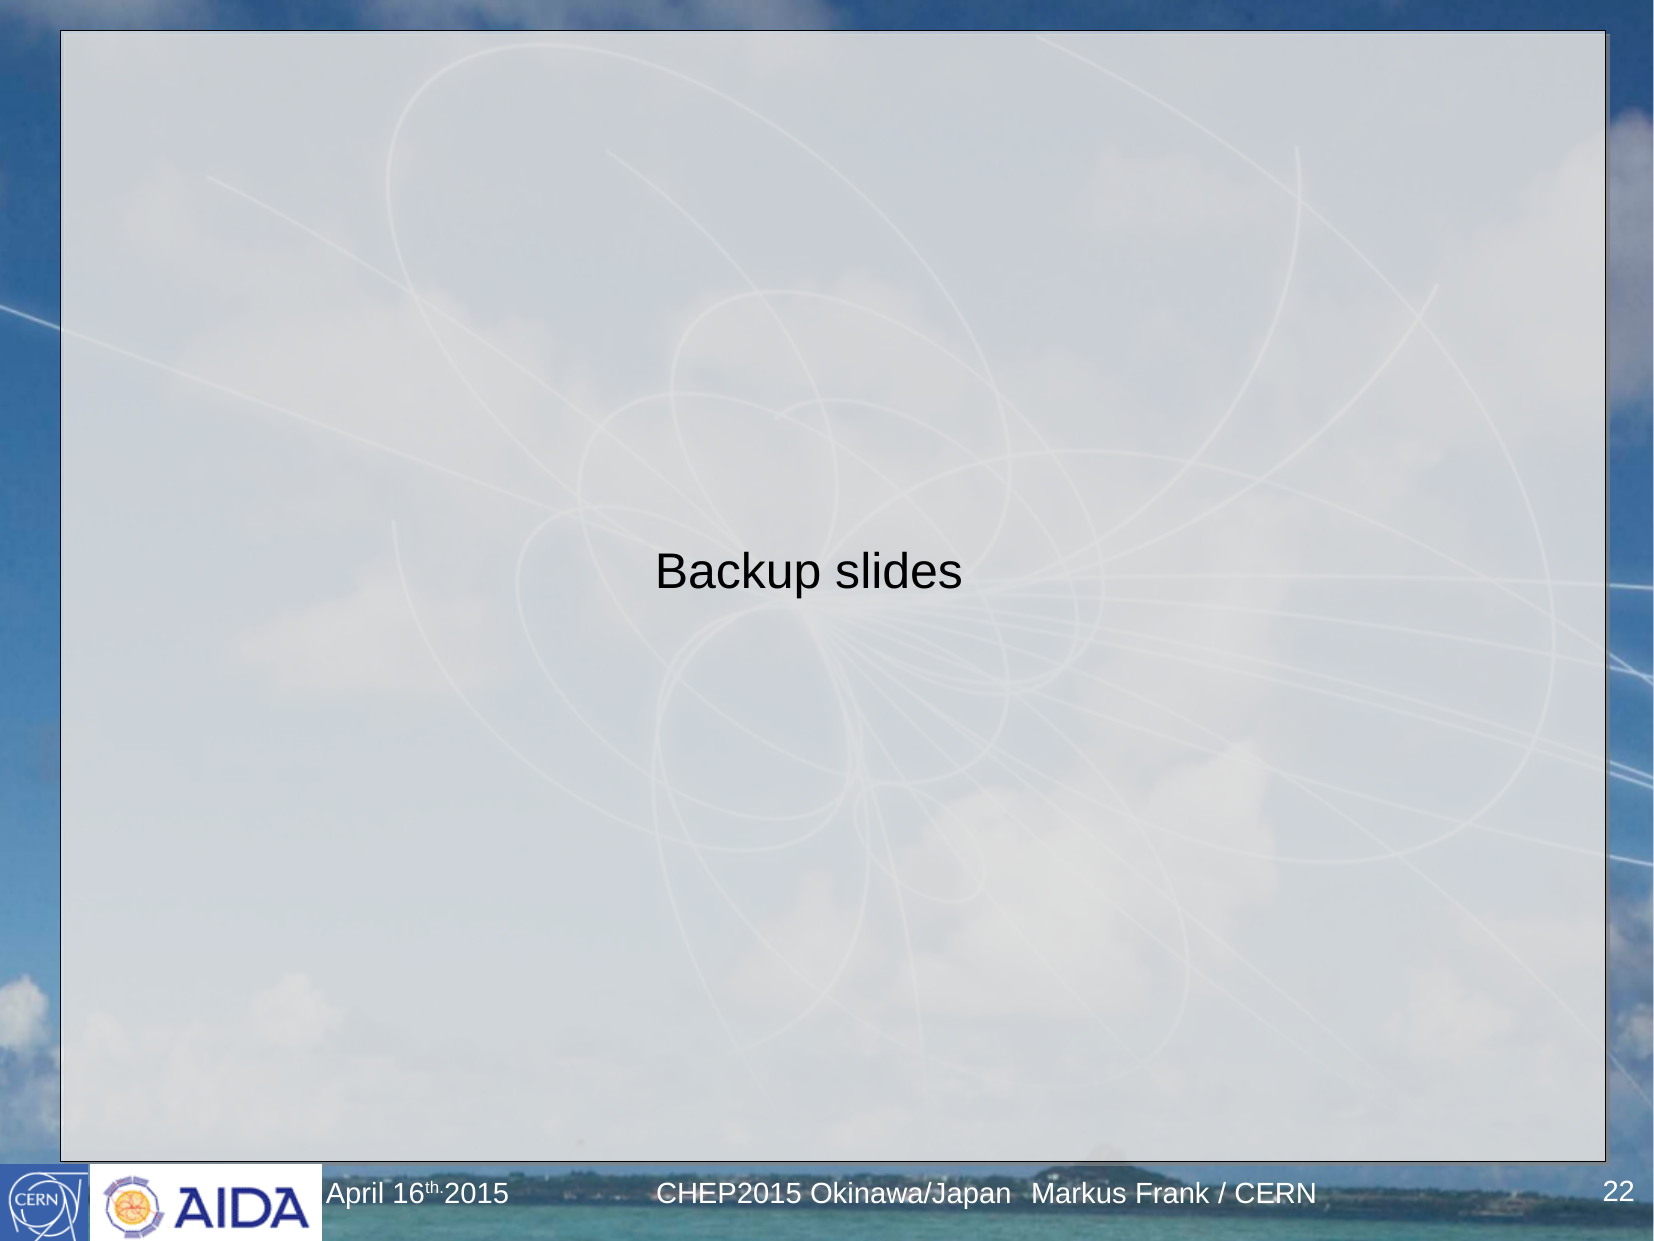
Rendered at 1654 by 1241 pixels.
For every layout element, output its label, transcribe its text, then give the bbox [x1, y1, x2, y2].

subtitle Backup slides [82, 90, 1536, 1051]
picture [0, 0, 1654, 1241]
